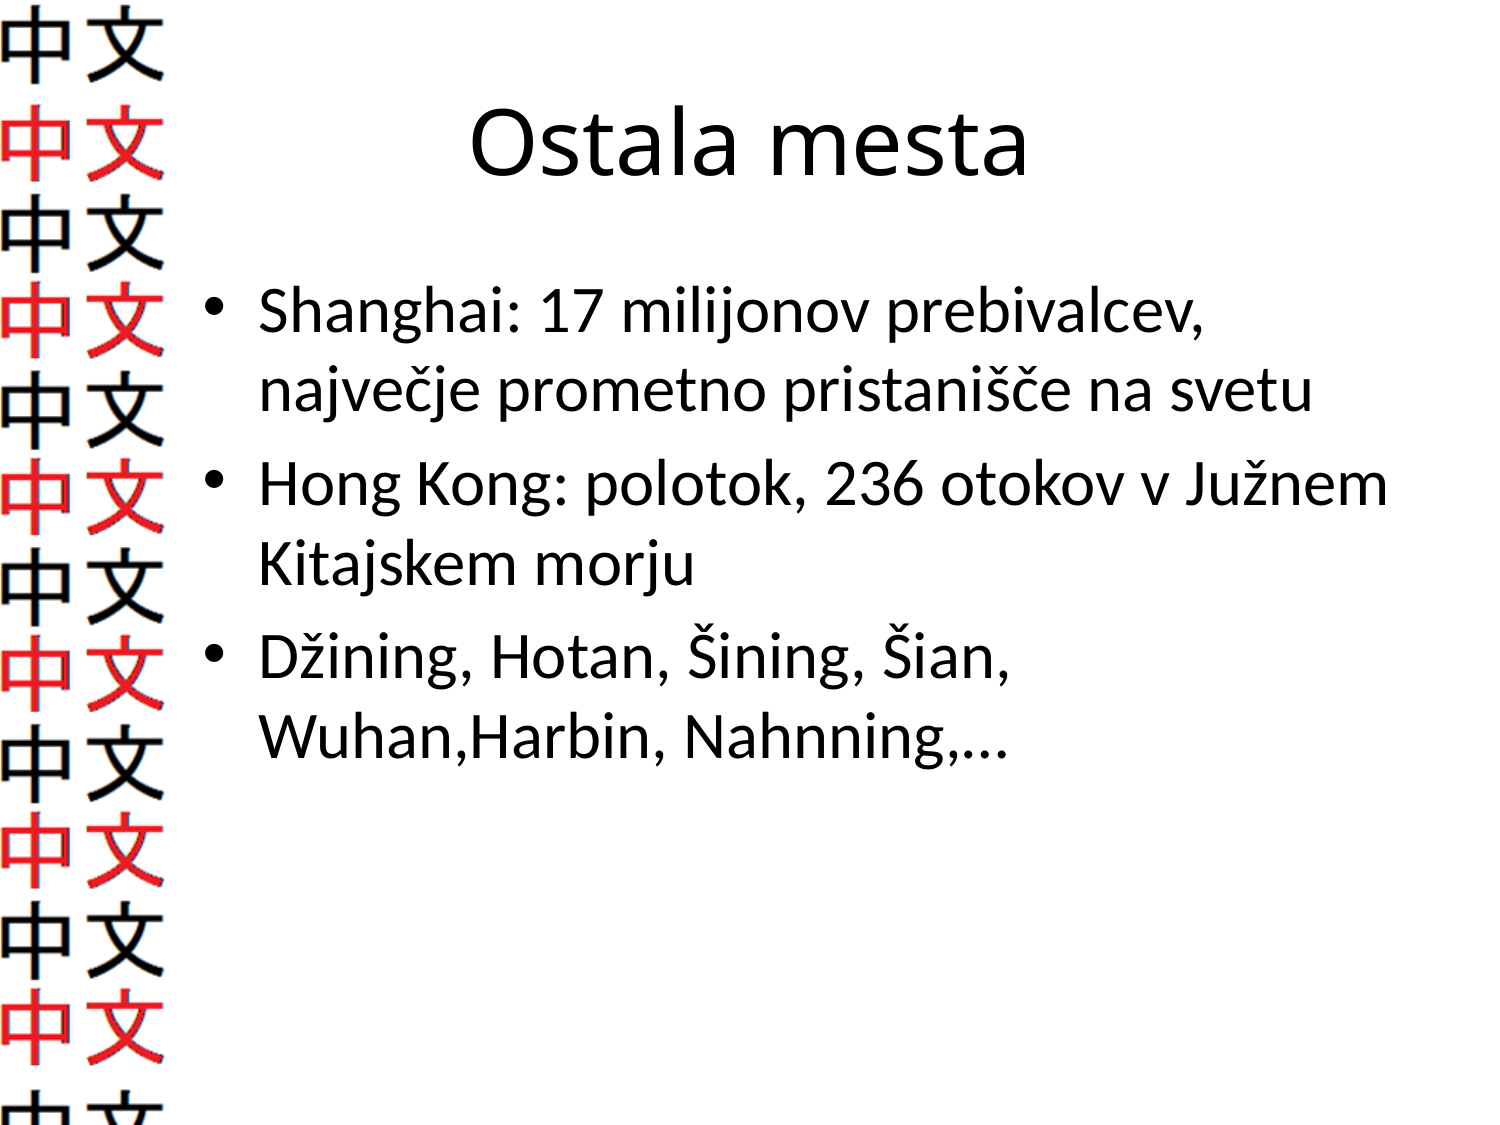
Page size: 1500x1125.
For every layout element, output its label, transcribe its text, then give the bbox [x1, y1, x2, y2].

list Shanghai: 17 milijonov prebivalcev, največje prometno pristanišče na svetu Hong Kong: polotok, 236 otokov v Južnem Kitajskem morju Džining, Hotan, Šining, Šian, Wuhan,Harbin, Nahnning,… [187, 257, 1425, 1005]
title Ostala mesta [186, 45, 1425, 233]
picture [0, 0, 186, 1125]
